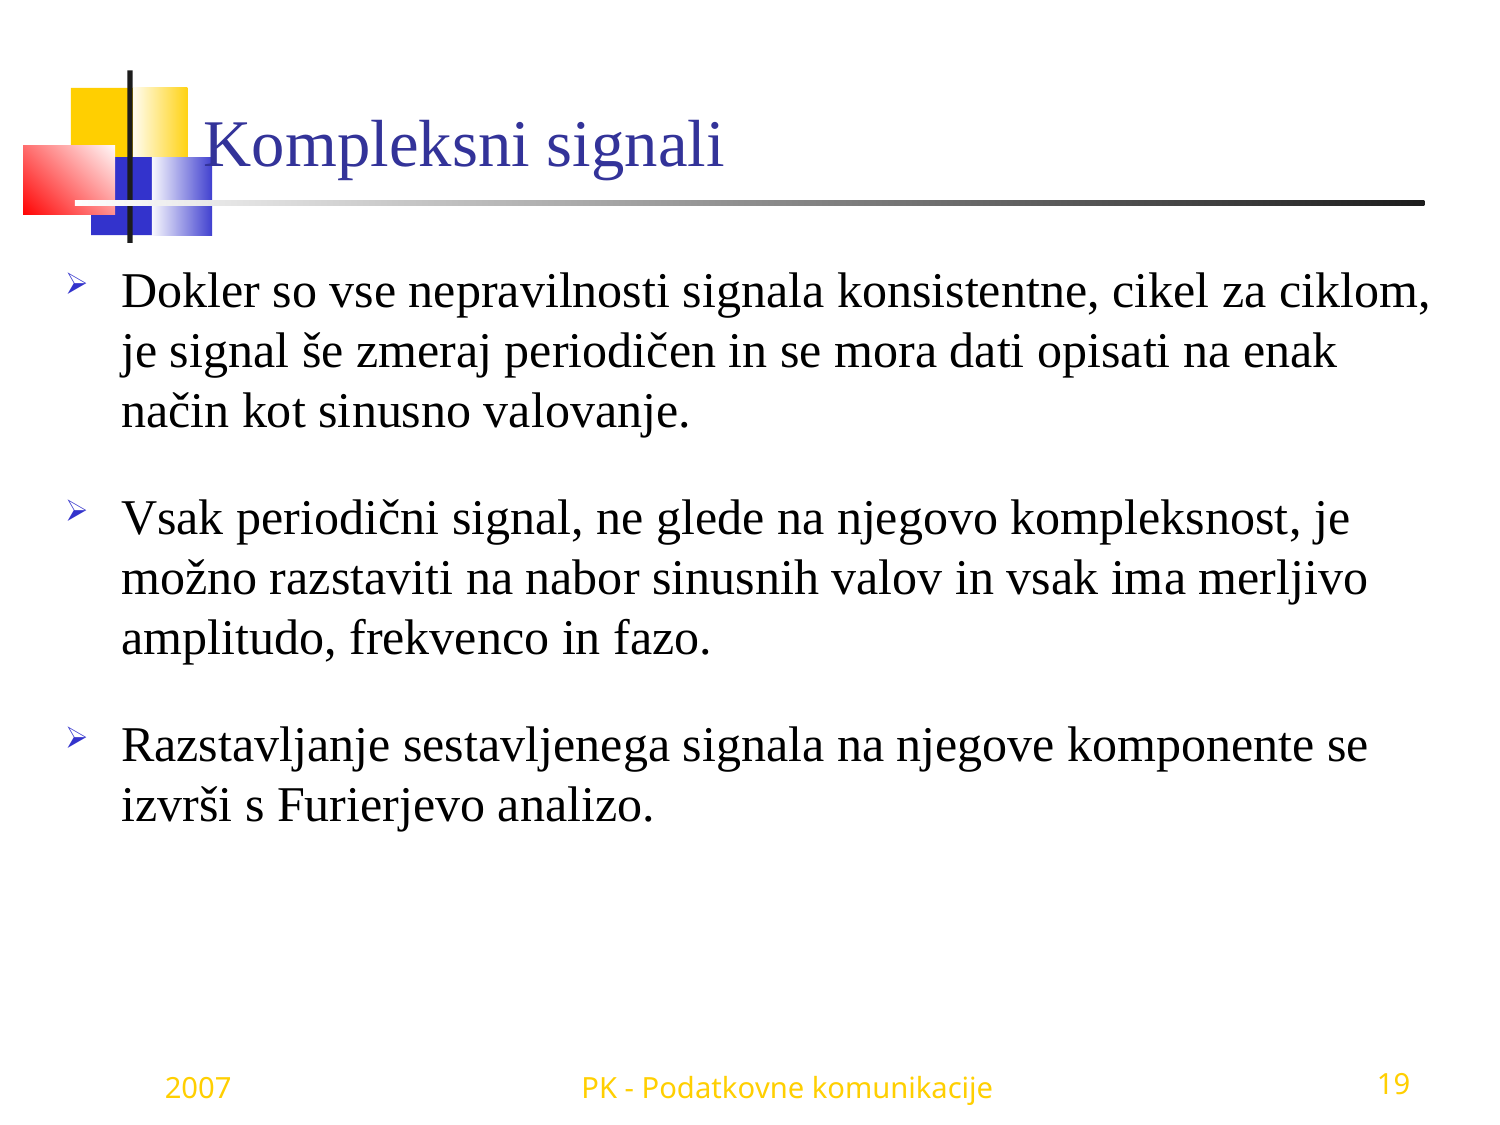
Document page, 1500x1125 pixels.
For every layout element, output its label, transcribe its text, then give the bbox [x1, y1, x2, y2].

list Dokler so vse nepravilnosti signala konsistentne, cikel za ciklom, je signal še zmeraj periodičen in se mora dati opisati na enak način kot sinusno valovanje. Vsak periodični signal, ne glede na njegovo kompleksnost, je možno razstaviti na nabor sinusnih valov in vsak ima merljivo amplitudo, frekvenco in fazo. Razstavljanje sestavljenega signala na njegove komponente se izvrši s Furierjevo analizo. [50, 249, 1469, 1007]
text_box 2007 [150, 1037, 463, 1113]
text_box <number> [1112, 1037, 1426, 1113]
text_box PK - Podatkovne komunikacije [549, 1037, 1026, 1113]
title Kompleksni signali [188, 92, 1468, 188]
